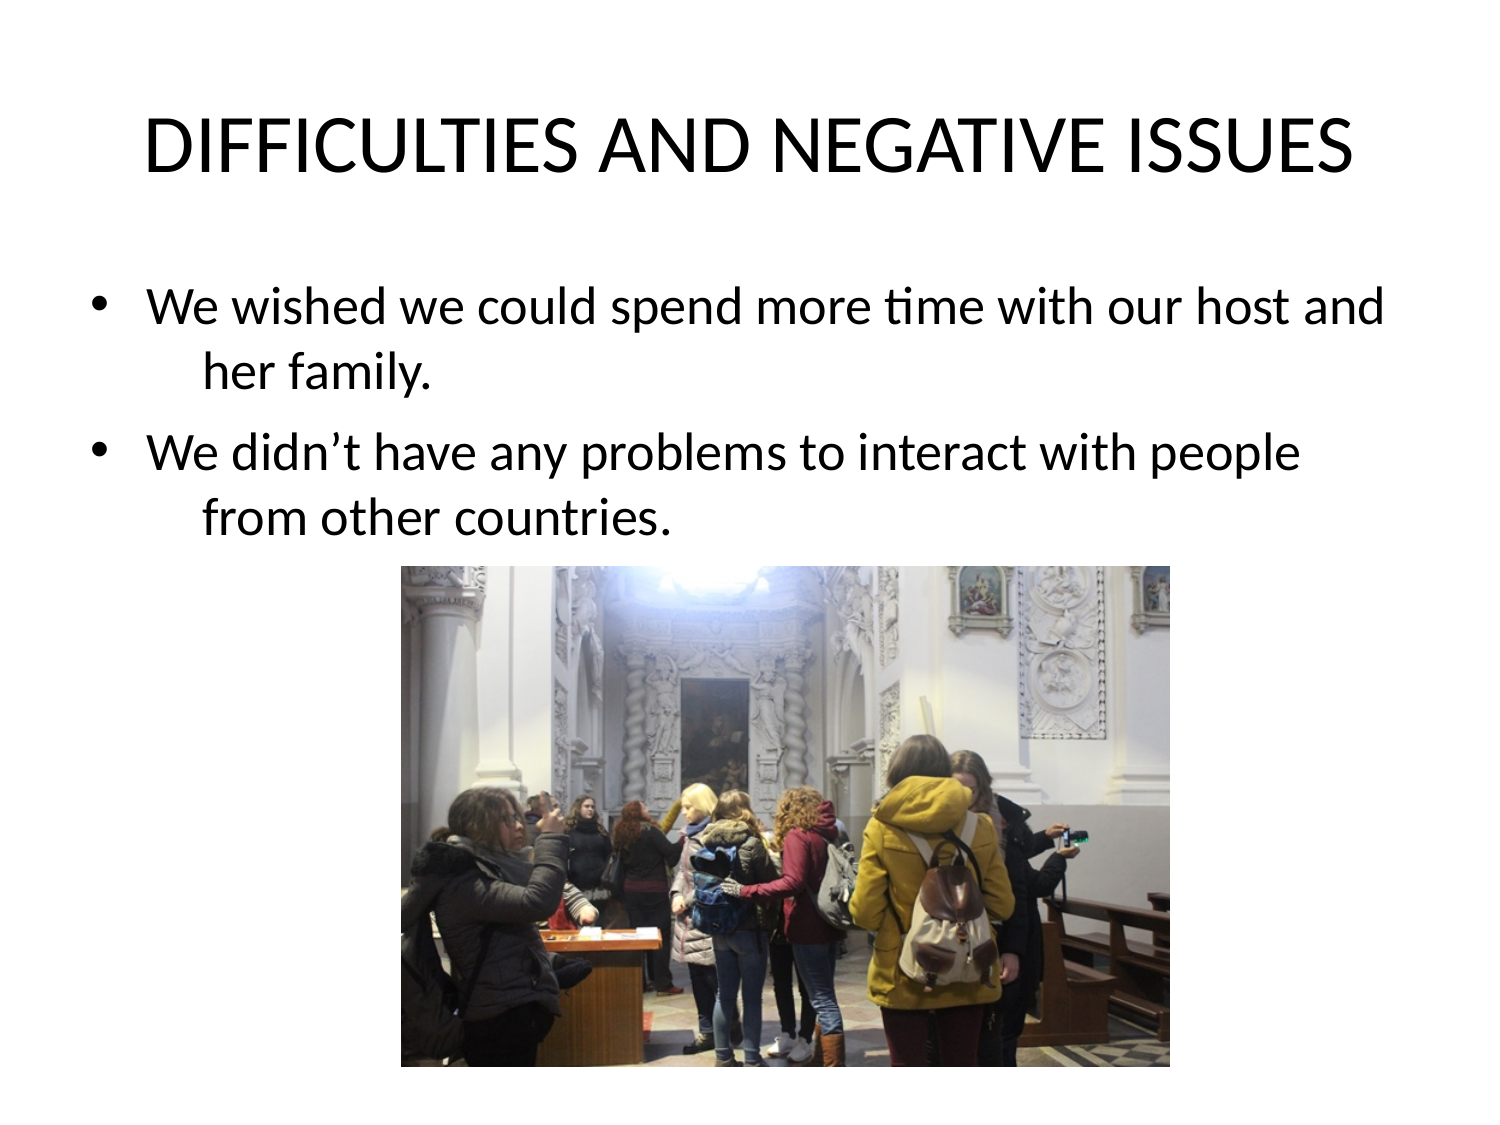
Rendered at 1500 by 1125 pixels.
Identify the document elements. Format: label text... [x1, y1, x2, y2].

title DIFFICULTIES AND NEGATIVE ISSUES [75, 45, 1426, 233]
list We wished we could spend more time with our host and her family. We didn’t have any problems to interact with people from other countries. [75, 262, 1426, 1005]
picture [401, 566, 1170, 1067]
